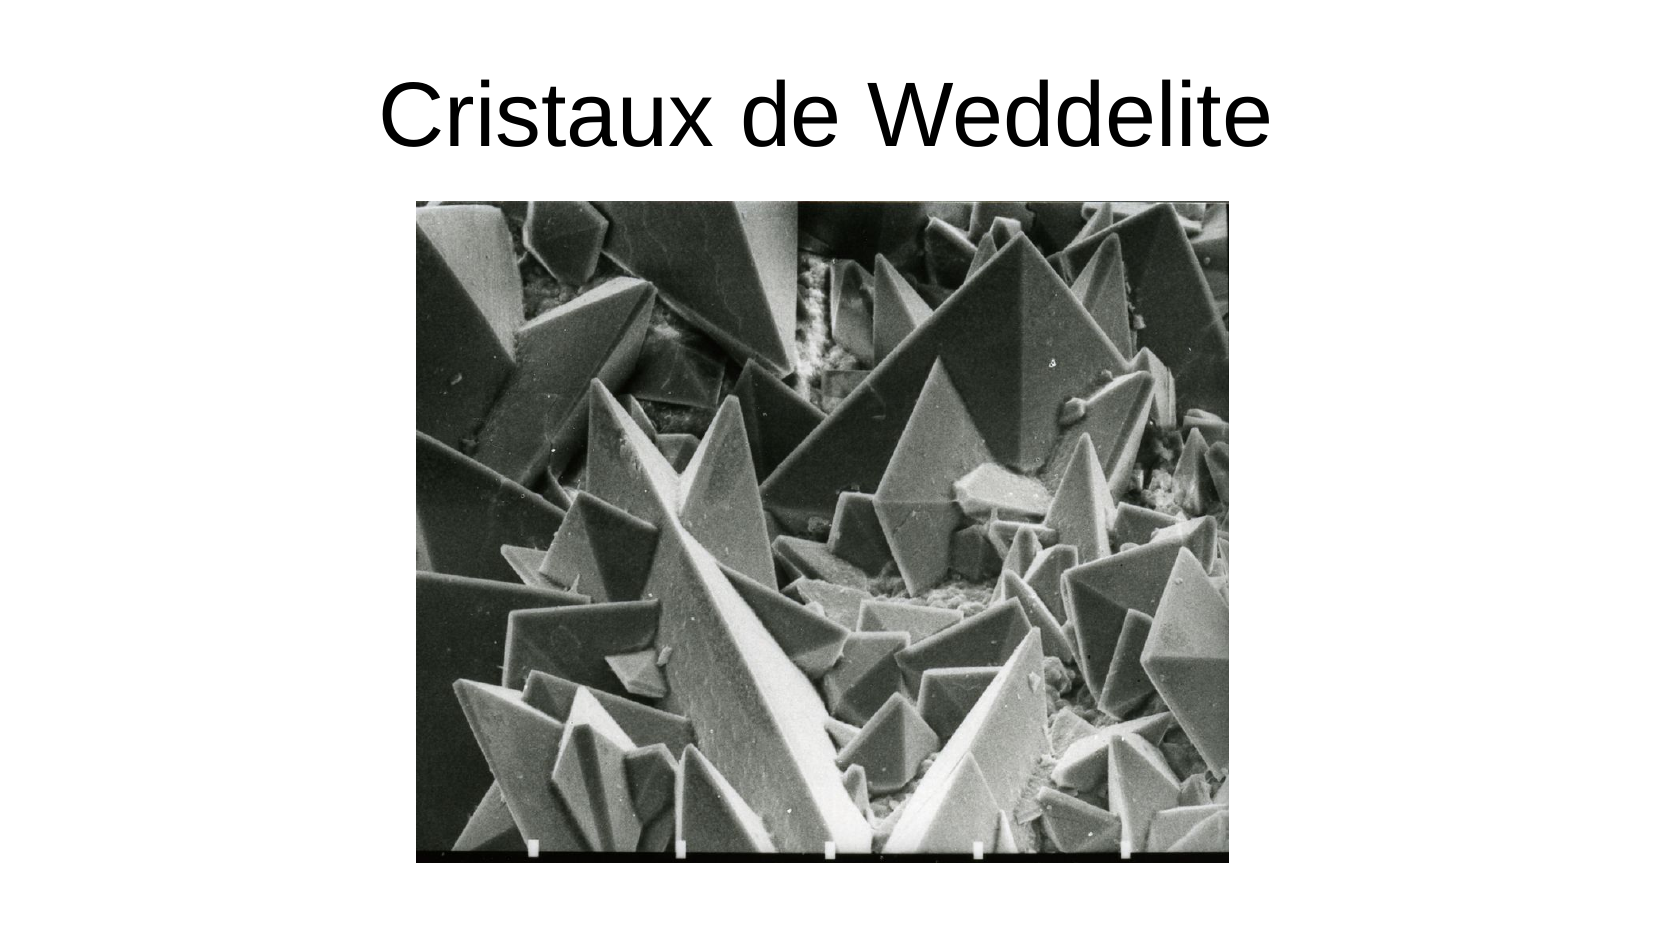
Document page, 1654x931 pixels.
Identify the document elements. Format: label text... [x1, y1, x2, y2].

title Cristaux de Weddelite [82, 37, 1571, 193]
picture [416, 201, 1229, 863]
